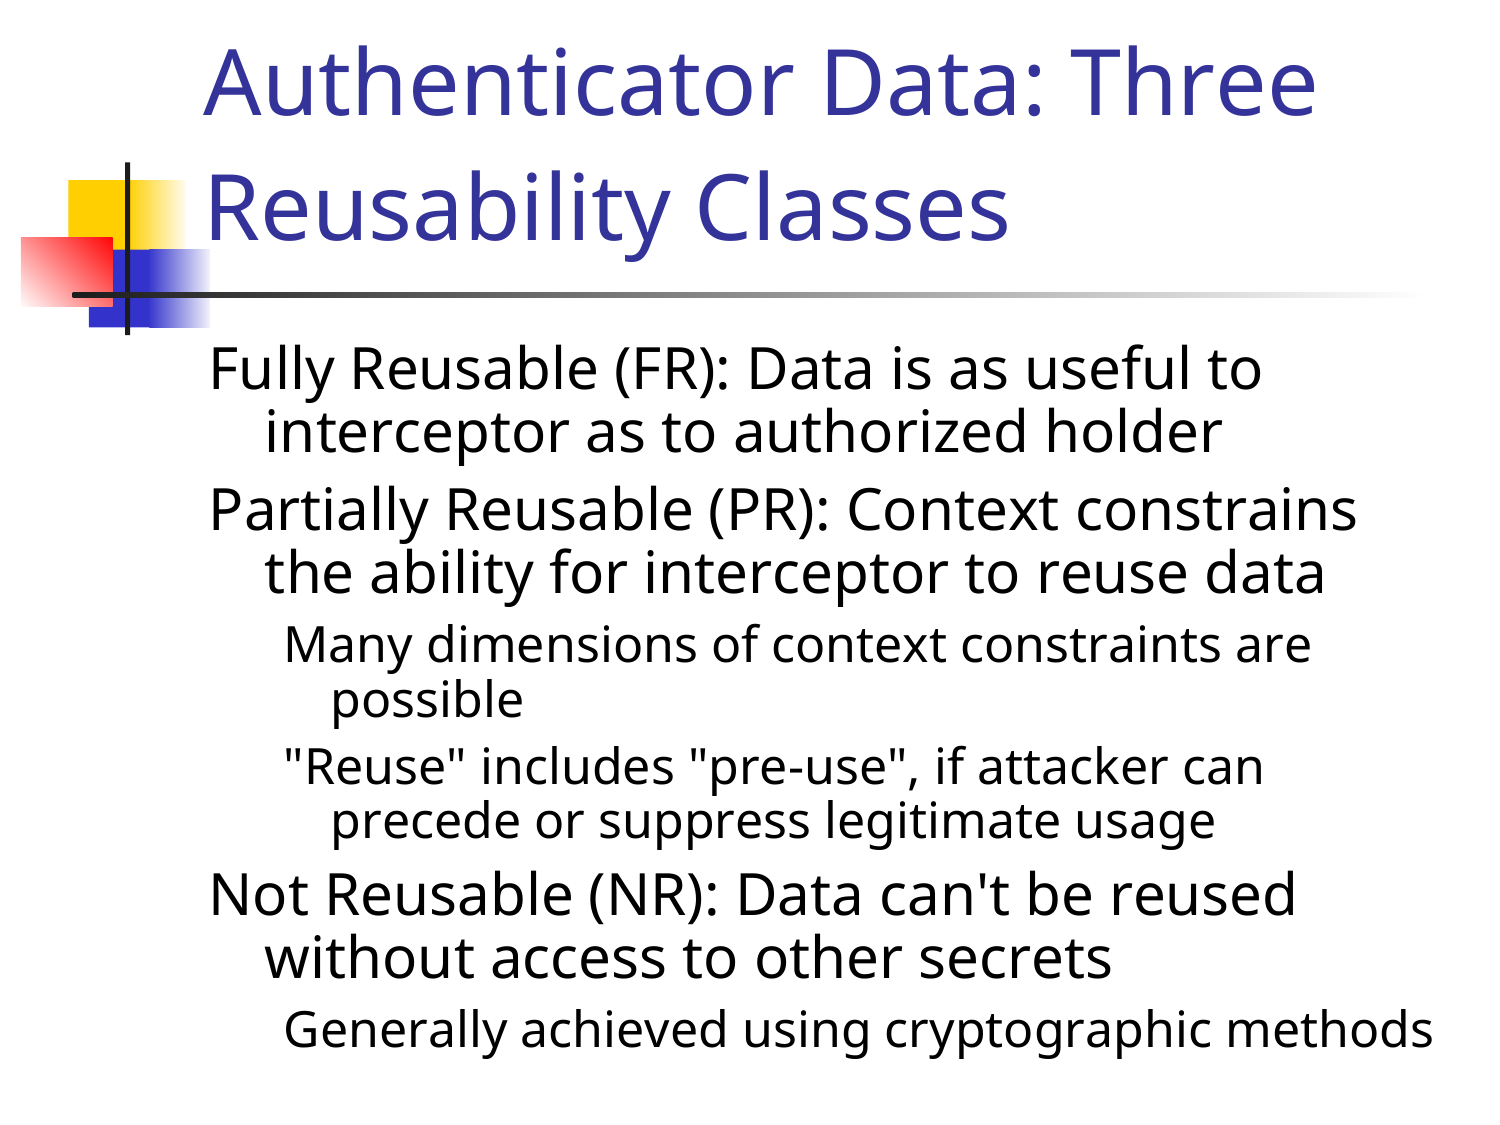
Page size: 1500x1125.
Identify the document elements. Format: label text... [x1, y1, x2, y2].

list Fully Reusable (FR): Data is as useful to interceptor as to authorized holder Partially Reusable (PR): Context constrains the ability for interceptor to reuse data Many dimensions of context constraints are possible "Reuse" includes "pre-use", if attacker can precede or suppress legitimate usage Not Reusable (NR): Data can't be reused without access to other secrets Generally achieved using cryptographic methods [193, 331, 1469, 1007]
title Authenticator Data: Three Reusability Classes [188, 35, 1468, 276]
